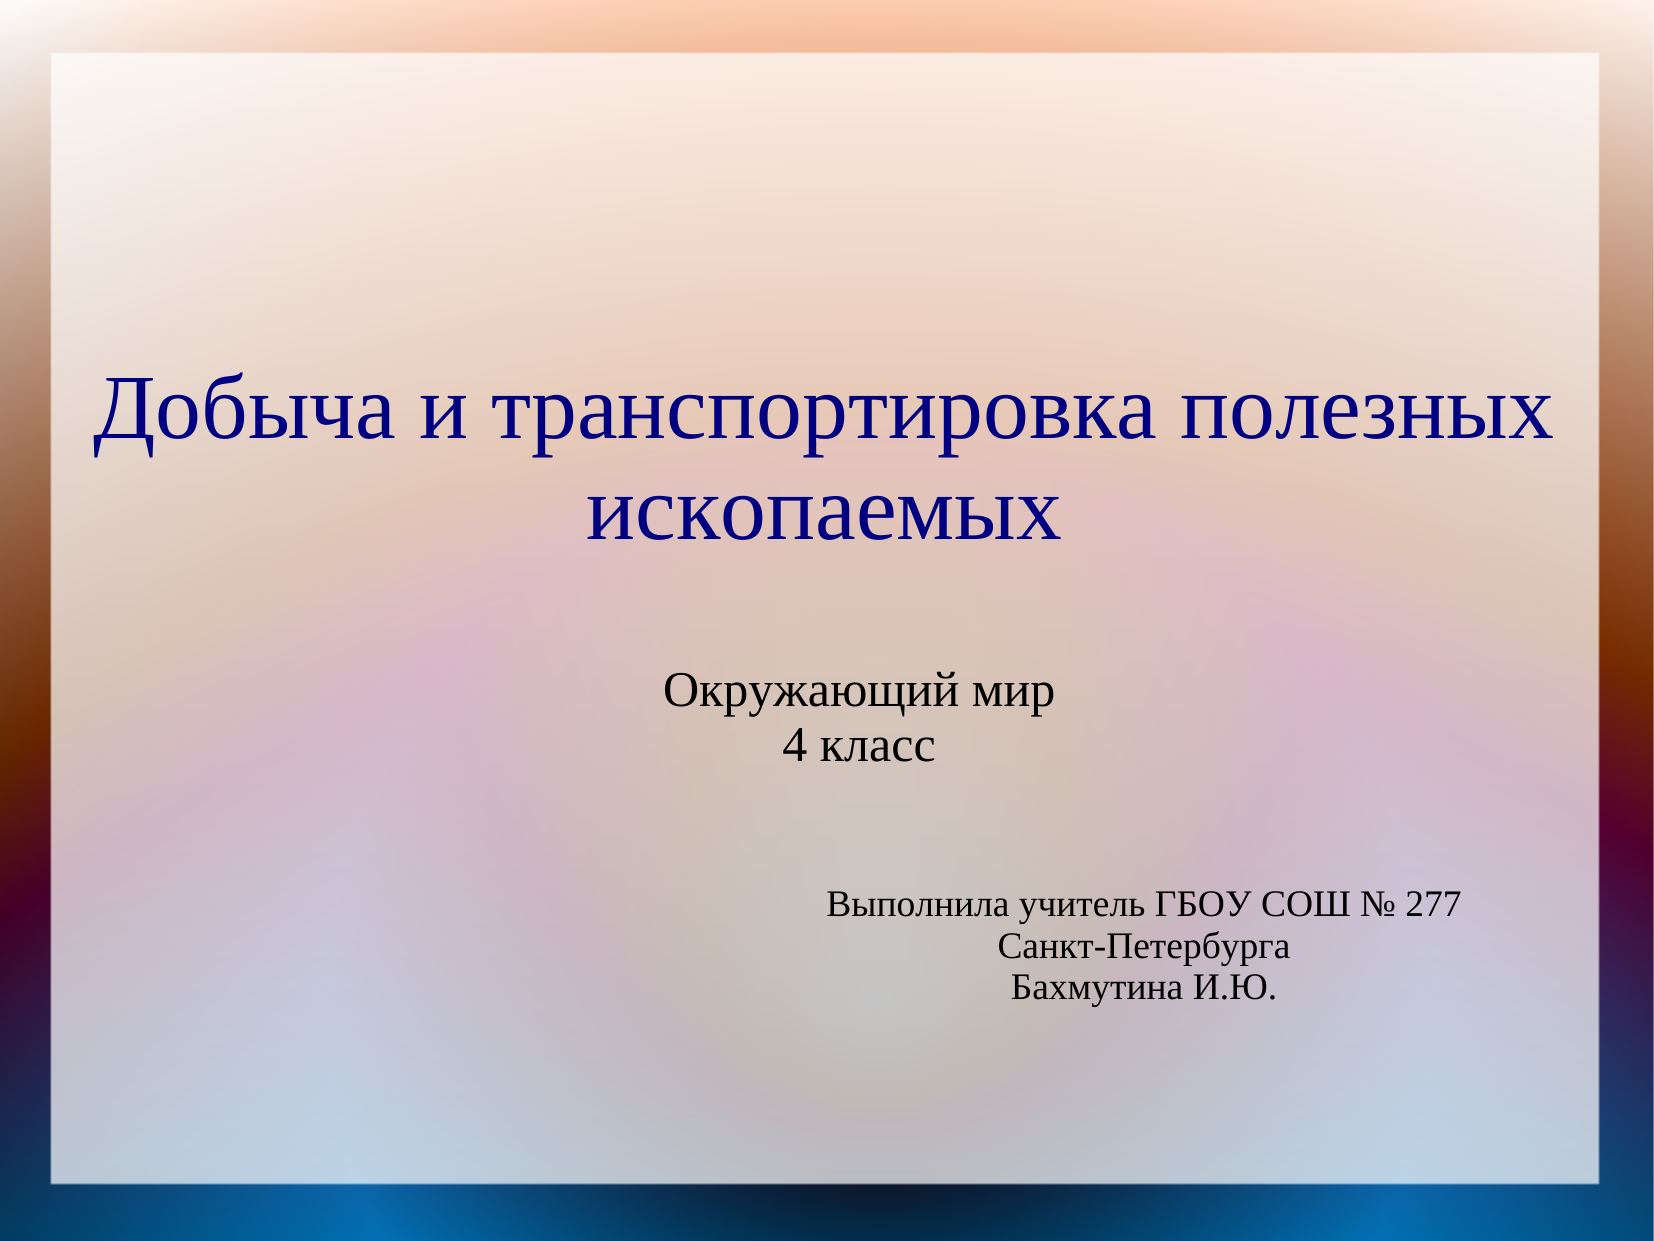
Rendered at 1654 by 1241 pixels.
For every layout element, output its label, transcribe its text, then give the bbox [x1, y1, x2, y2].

picture [0, 0, 1654, 1241]
title Добыча и транспортировка полезных ископаемых [59, 354, 1591, 562]
subtitle Окружающий мир 4 класс Выполнила учитель ГБОУ СОШ № 277 Санкт-Петербурга Бахмутина И.Ю. [147, 561, 1571, 1109]
